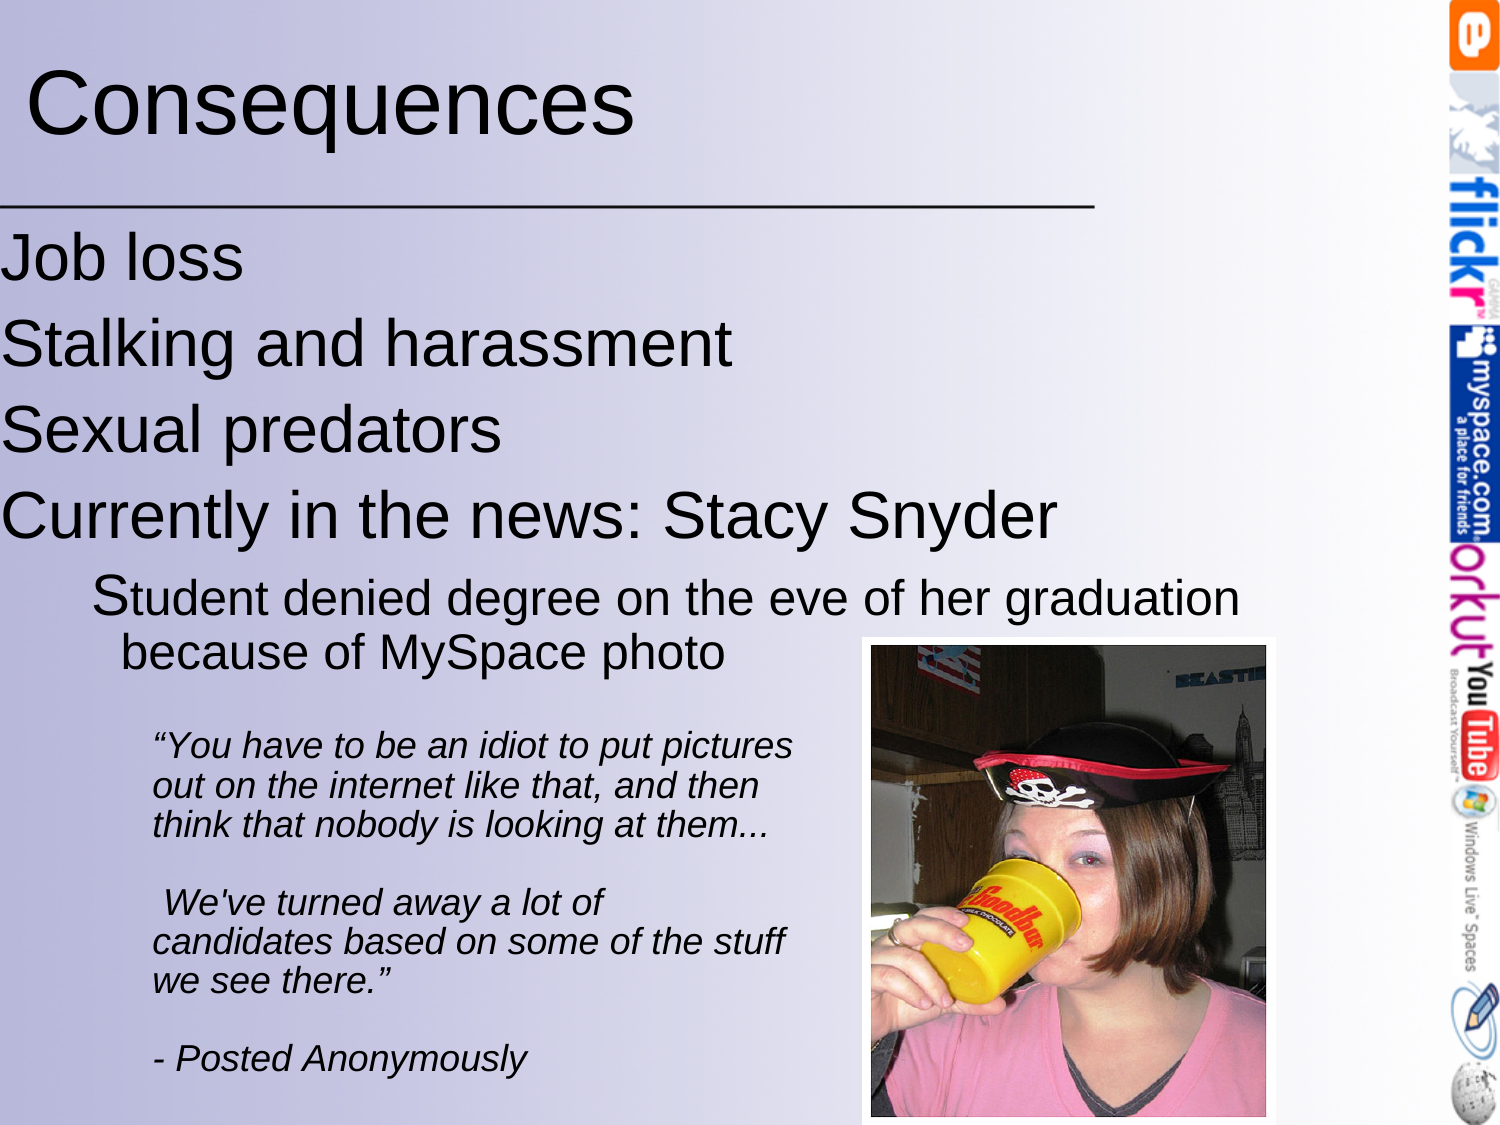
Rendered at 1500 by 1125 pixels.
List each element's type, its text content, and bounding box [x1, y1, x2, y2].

list Job loss Stalking and harassment Sexual predators Currently in the news: Stacy Snyder Student denied degree on the eve of her graduation because of MySpace photo [0, 224, 1349, 991]
title Consequences [0, 44, 1349, 180]
text_box “You have to be an idiot to put pictures out on the internet like that, and then think that nobody is looking at them... We've turned away a lot of candidates based on some of the stuff we see there.” - Posted Anonymously [137, 720, 826, 1088]
picture [0, 0, 1500, 1125]
